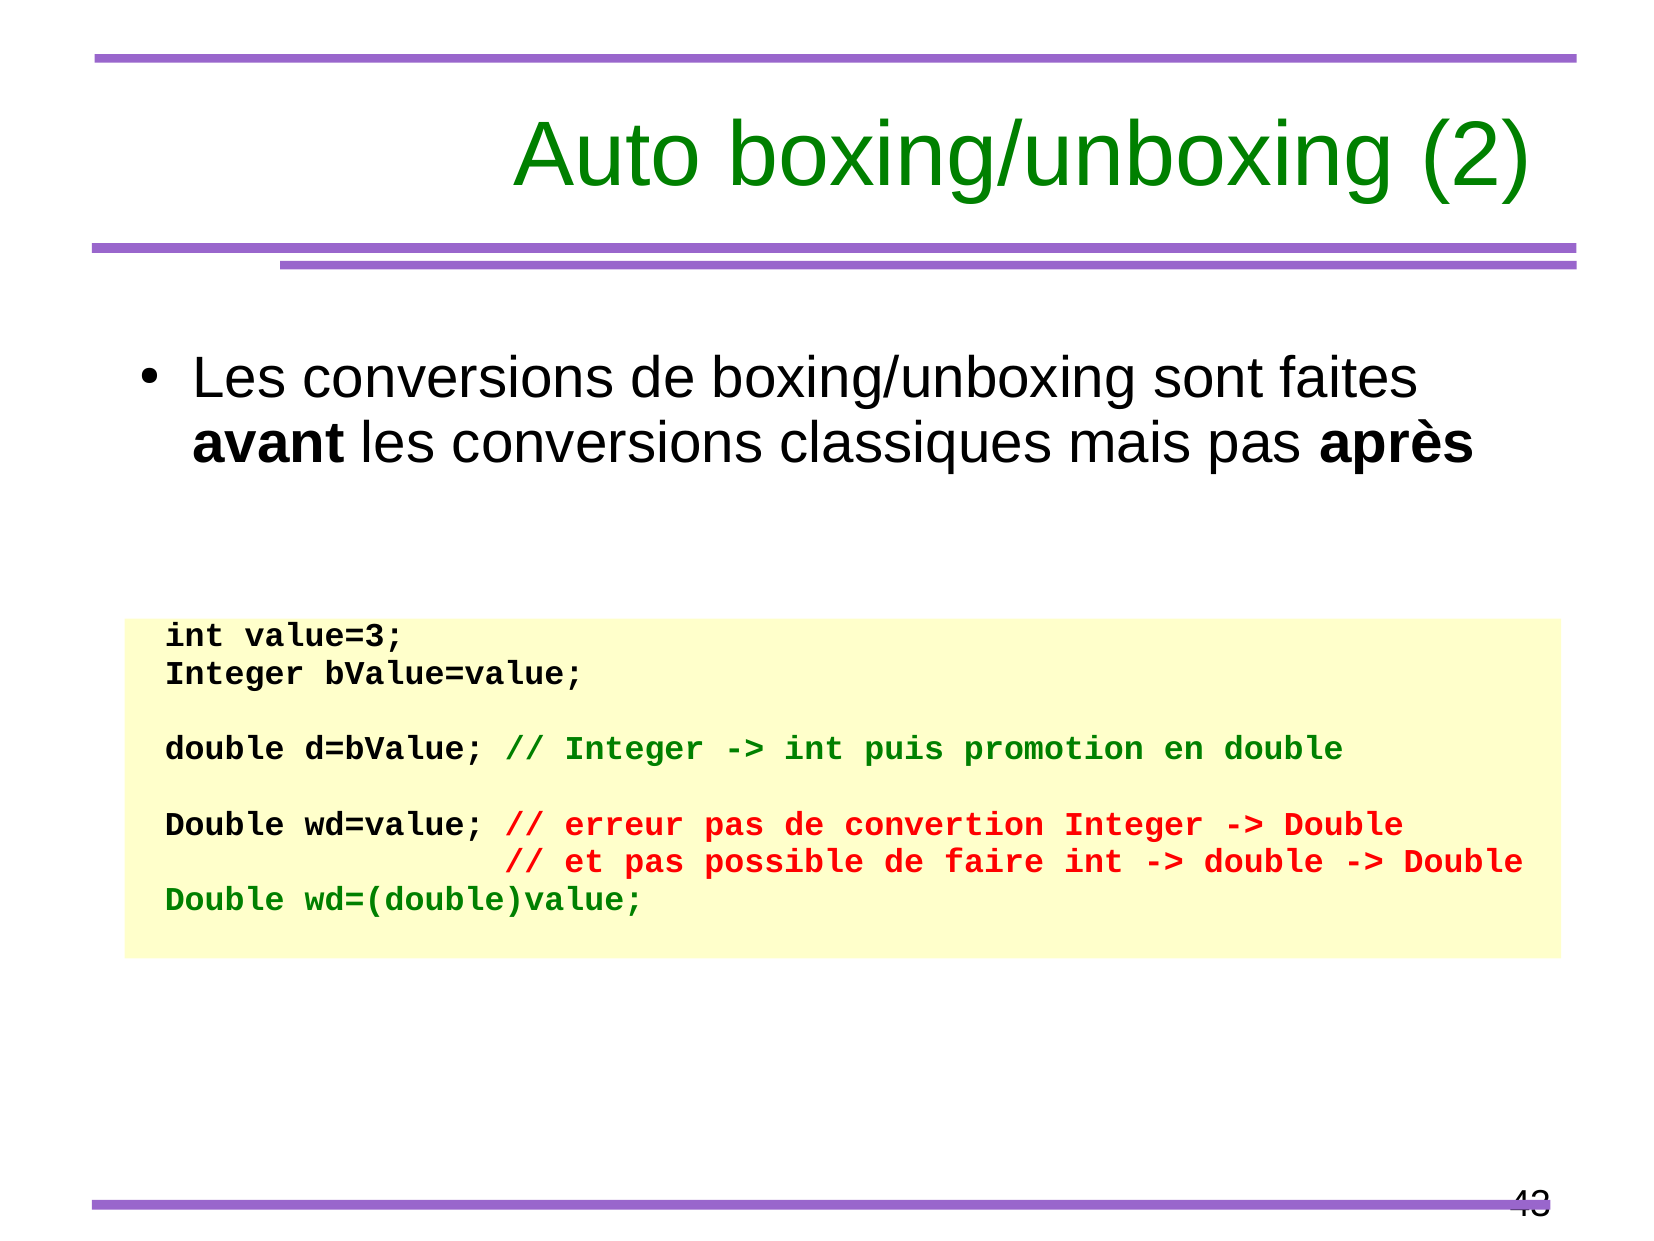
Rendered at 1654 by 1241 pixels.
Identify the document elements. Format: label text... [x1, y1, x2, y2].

list Les conversions de boxing/unboxing sont faites avant les conversions classiques mais pas après [121, 344, 1534, 1127]
text_box int value=3; Integer bValue=value; double d=bValue; // Integer -> int puis promotion en double Double wd=value; // erreur pas de convertion Integer -> Double // et pas possible de faire int -> double -> Double Double wd=(double)value; [124, 618, 1562, 959]
title Auto boxing/unboxing (2) [121, 49, 1534, 257]
